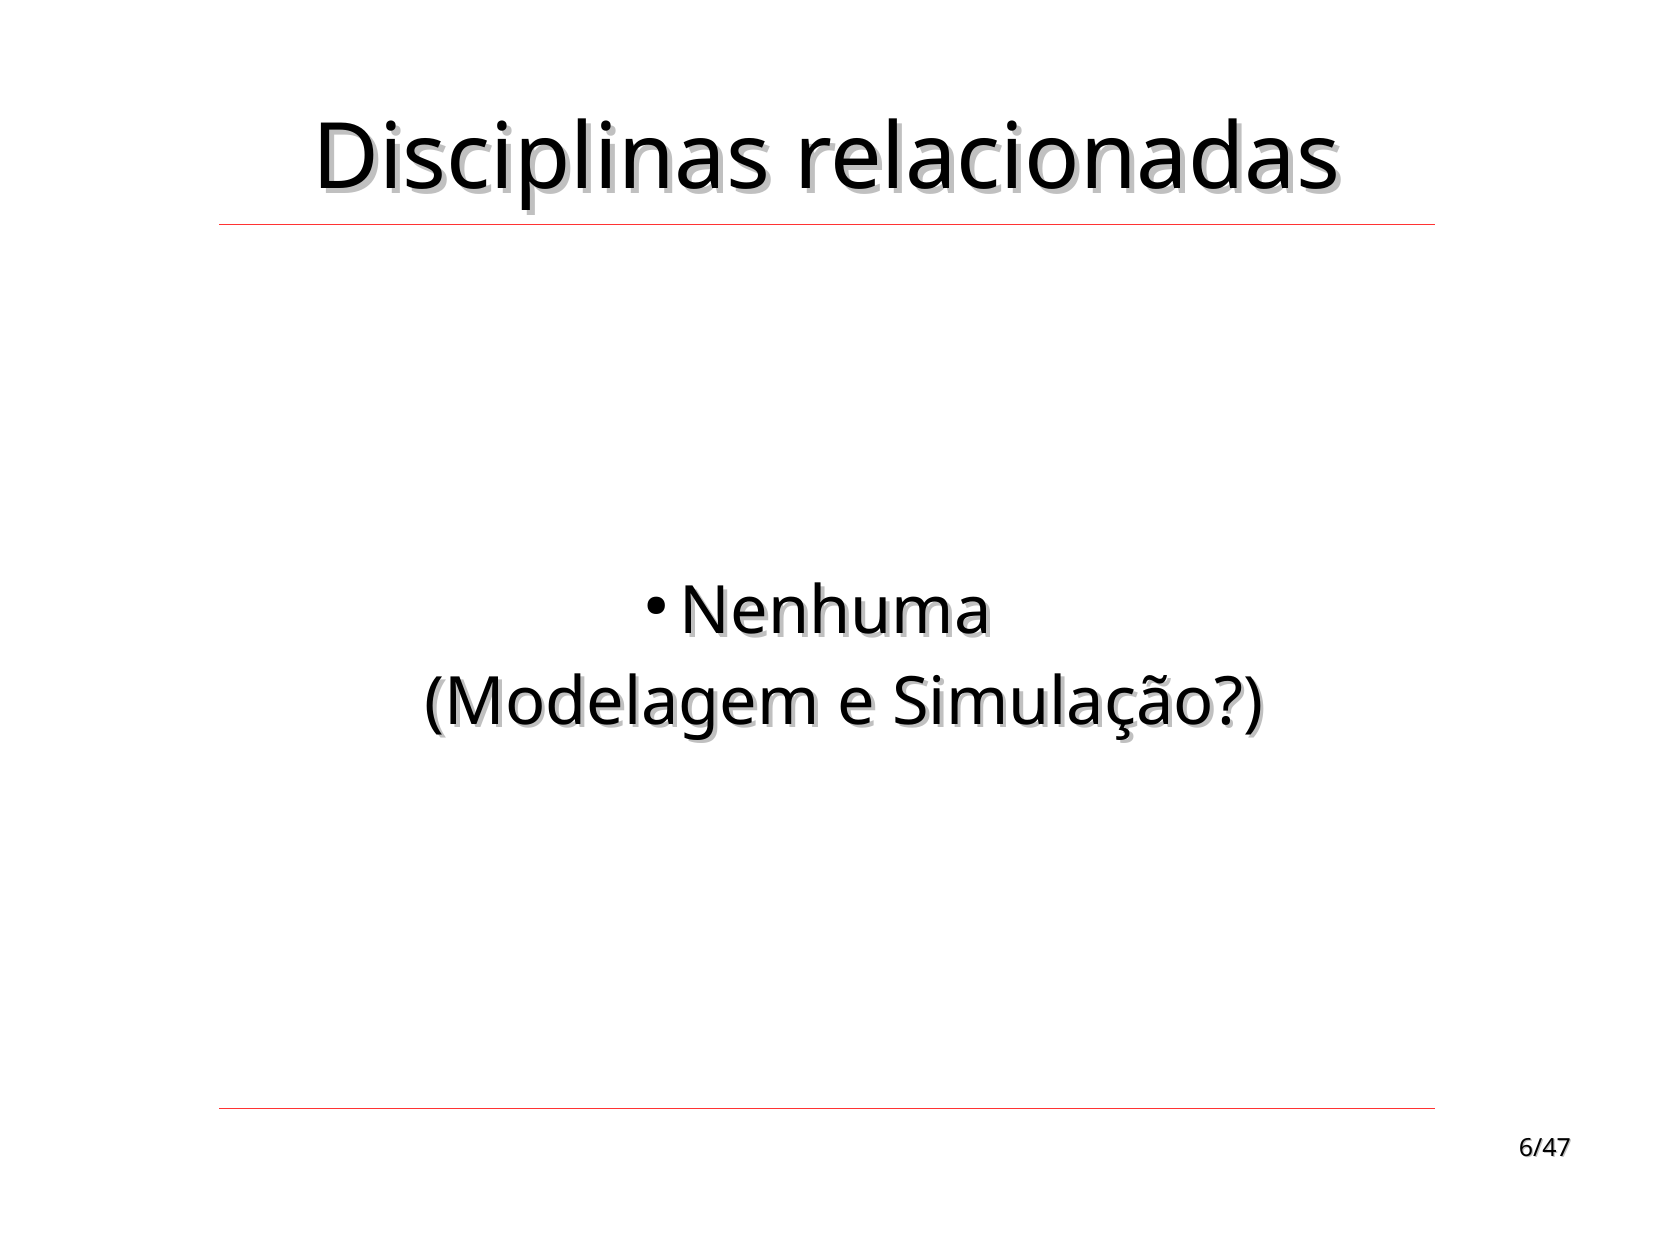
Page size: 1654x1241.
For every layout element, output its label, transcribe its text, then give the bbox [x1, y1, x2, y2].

subtitle Nenhuma (Modelagem e Simulação?) [240, 290, 1414, 1016]
title Disciplinas relacionadas [82, 49, 1571, 257]
